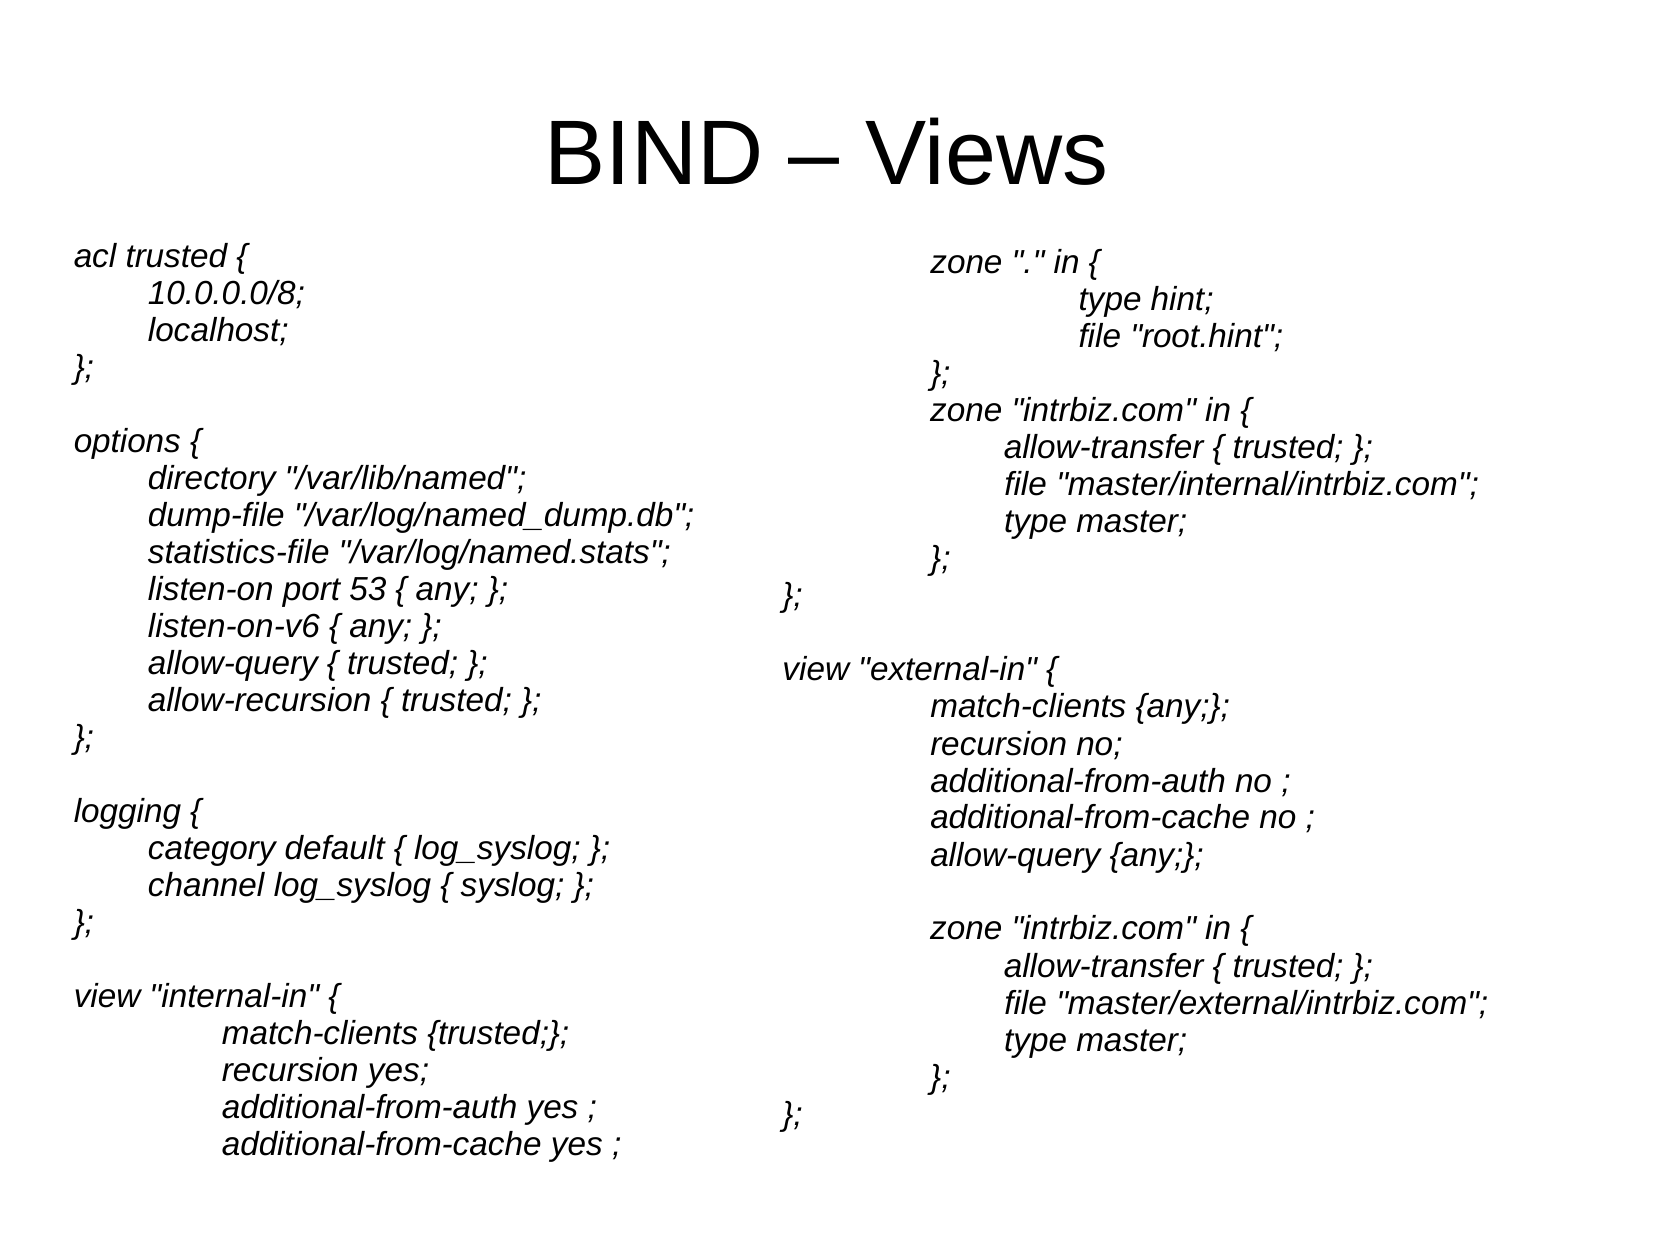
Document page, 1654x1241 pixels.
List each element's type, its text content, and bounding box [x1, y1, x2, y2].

text_box zone "." in { type hint; file "root.hint"; }; zone "intrbiz.com" in { allow-transfer { trusted; }; file "master/internal/intrbiz.com"; type master; }; }; view "external-in" { match-clients {any;}; recursion no; additional-from-auth no ; additional-from-cache no ; allow-query {any;}; zone "intrbiz.com" in { allow-transfer { trusted; }; file "master/external/intrbiz.com"; type master; }; }; [767, 236, 1565, 1182]
title BIND – Views [82, 49, 1571, 257]
text_box acl trusted { 10.0.0.0/8; localhost; }; options { directory "/var/lib/named"; dump-file "/var/log/named_dump.db"; statistics-file "/var/log/named.stats"; listen-on port 53 { any; }; listen-on-v6 { any; }; allow-query { trusted; }; allow-recursion { trusted; }; }; logging { category default { log_syslog; }; channel log_syslog { syslog; }; }; view "internal-in" { match-clients {trusted;}; recursion yes; additional-from-auth yes ; additional-from-cache yes ; [59, 229, 768, 1208]
